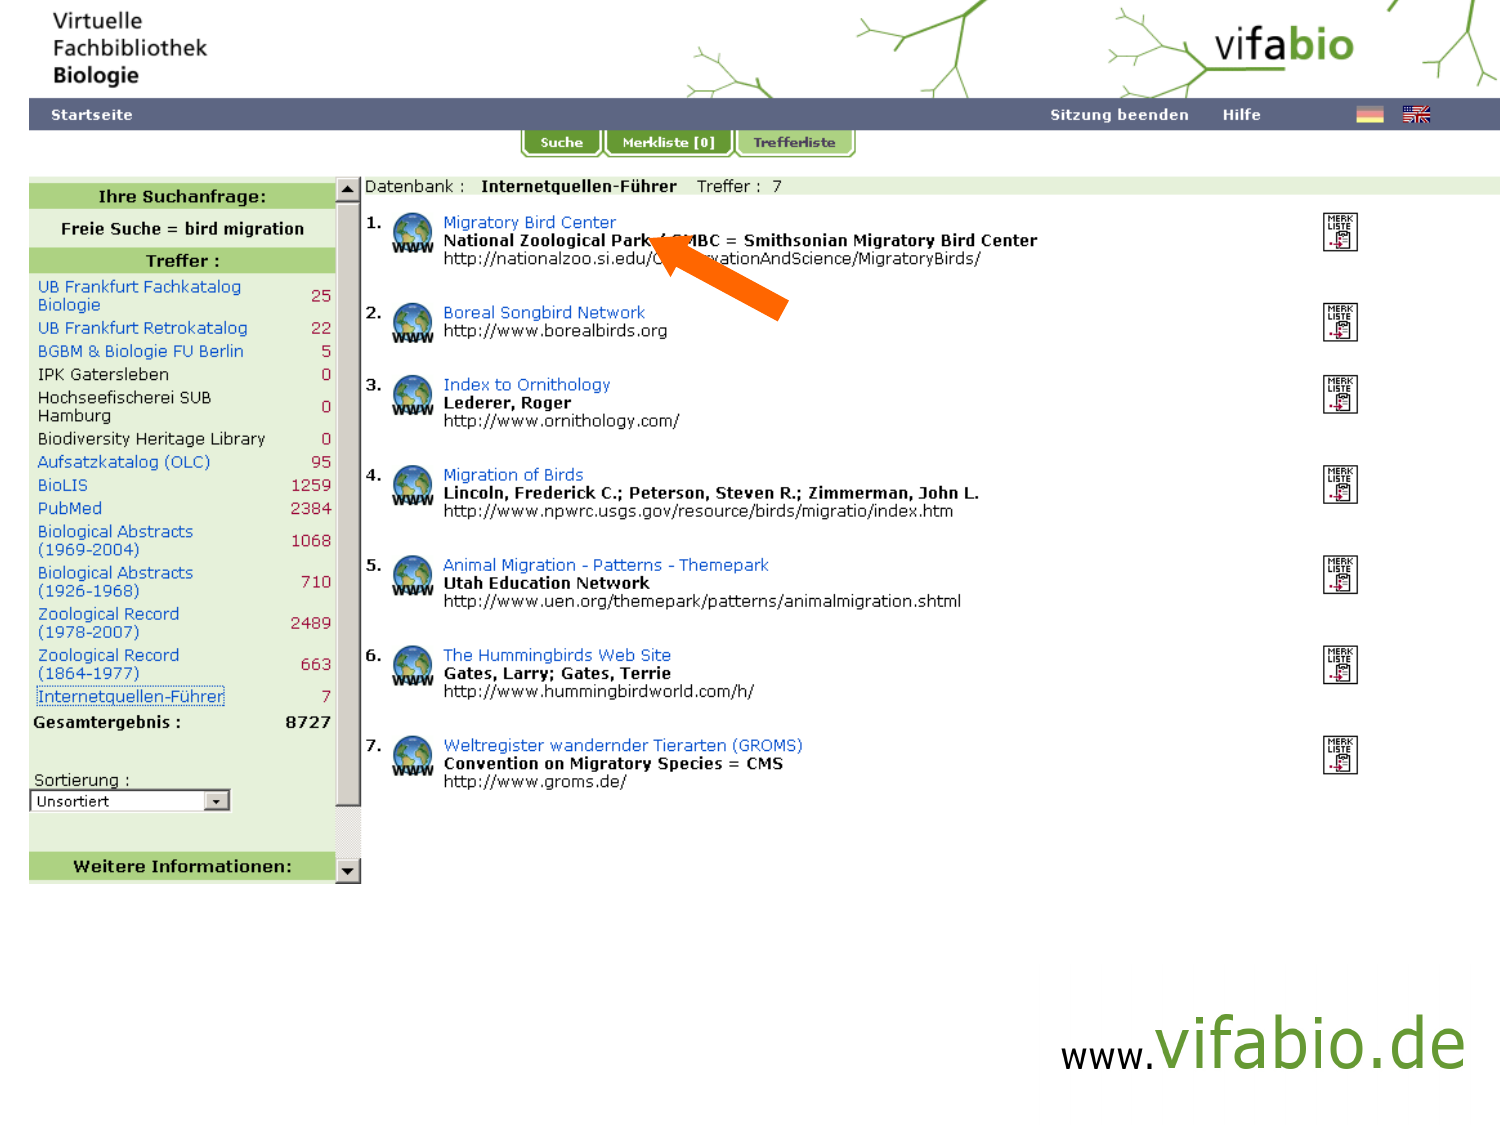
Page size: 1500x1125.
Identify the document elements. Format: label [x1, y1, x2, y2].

picture [1009, 964, 1500, 1125]
picture [29, 0, 1500, 884]
text_box [648, 235, 789, 322]
